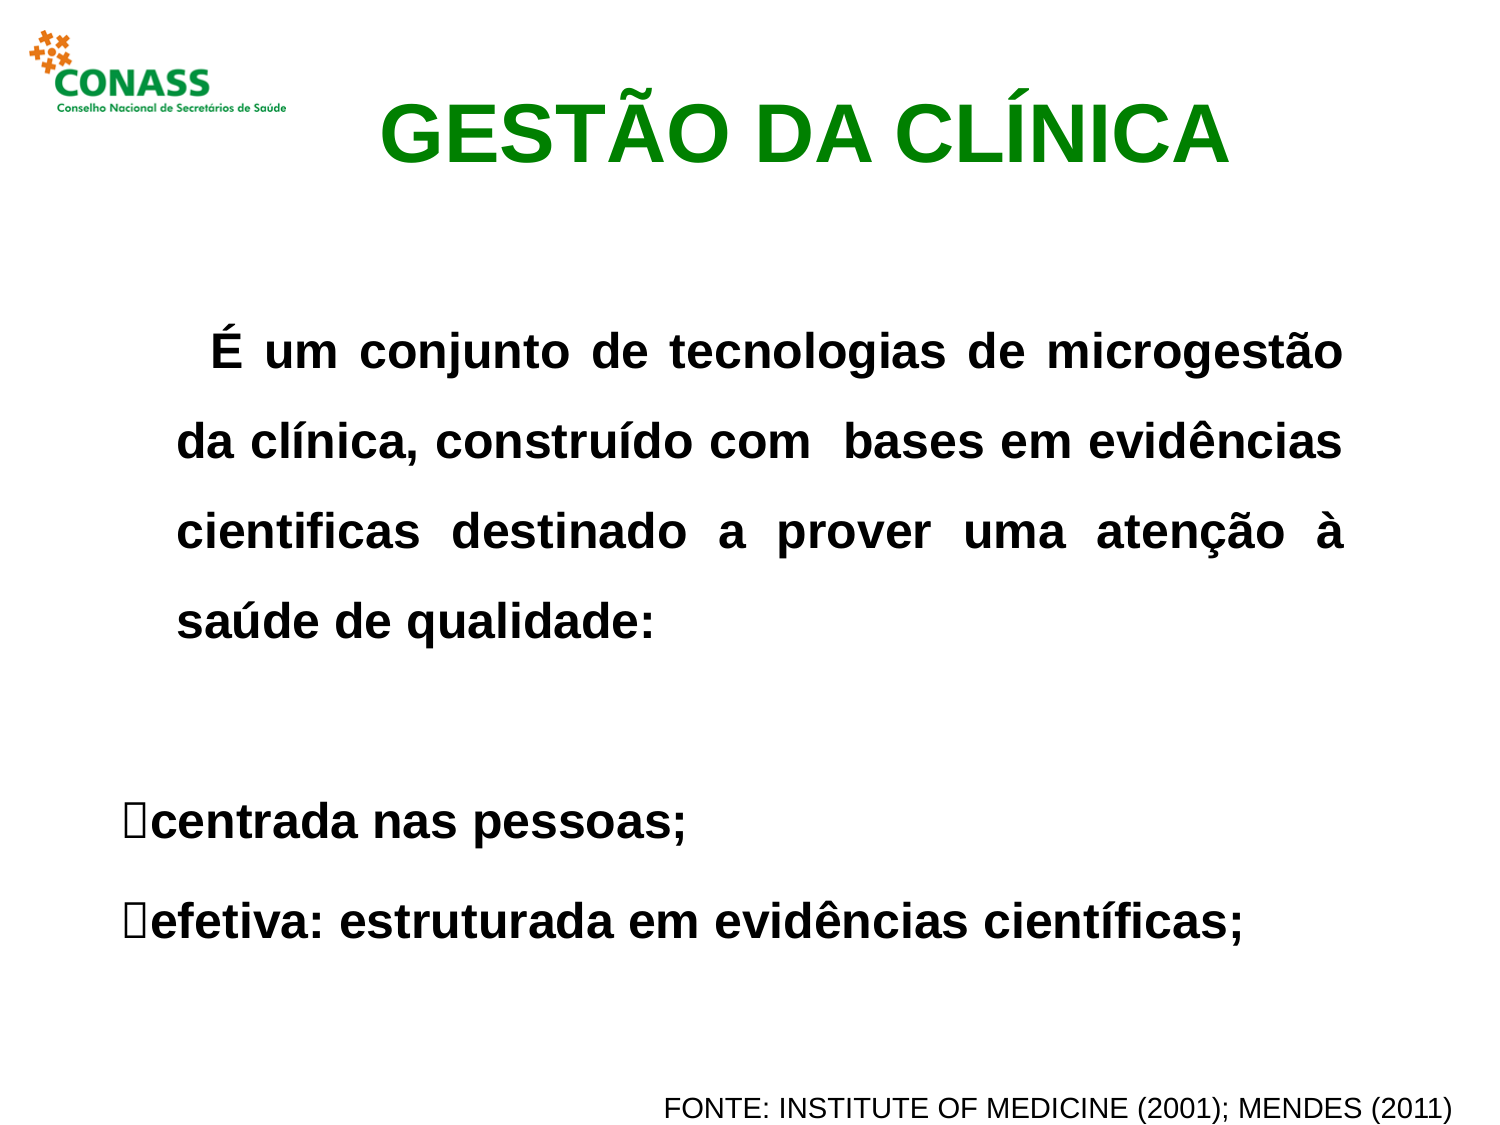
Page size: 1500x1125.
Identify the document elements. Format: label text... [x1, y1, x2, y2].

text_box É um conjunto de tecnologias de microgestão da clínica, construído com bases em evidências cientificas destinado a prover uma atenção à saúde de qualidade: centrada nas pessoas; efetiva: estruturada em evidências científicas; [105, 281, 1360, 1055]
text_box GESTÃO DA CLÍNICA [115, 58, 1478, 200]
picture [29, 30, 286, 112]
text_box FONTE: INSTITUTE OF MEDICINE (2001); MENDES (2011) [476, 1082, 1469, 1125]
